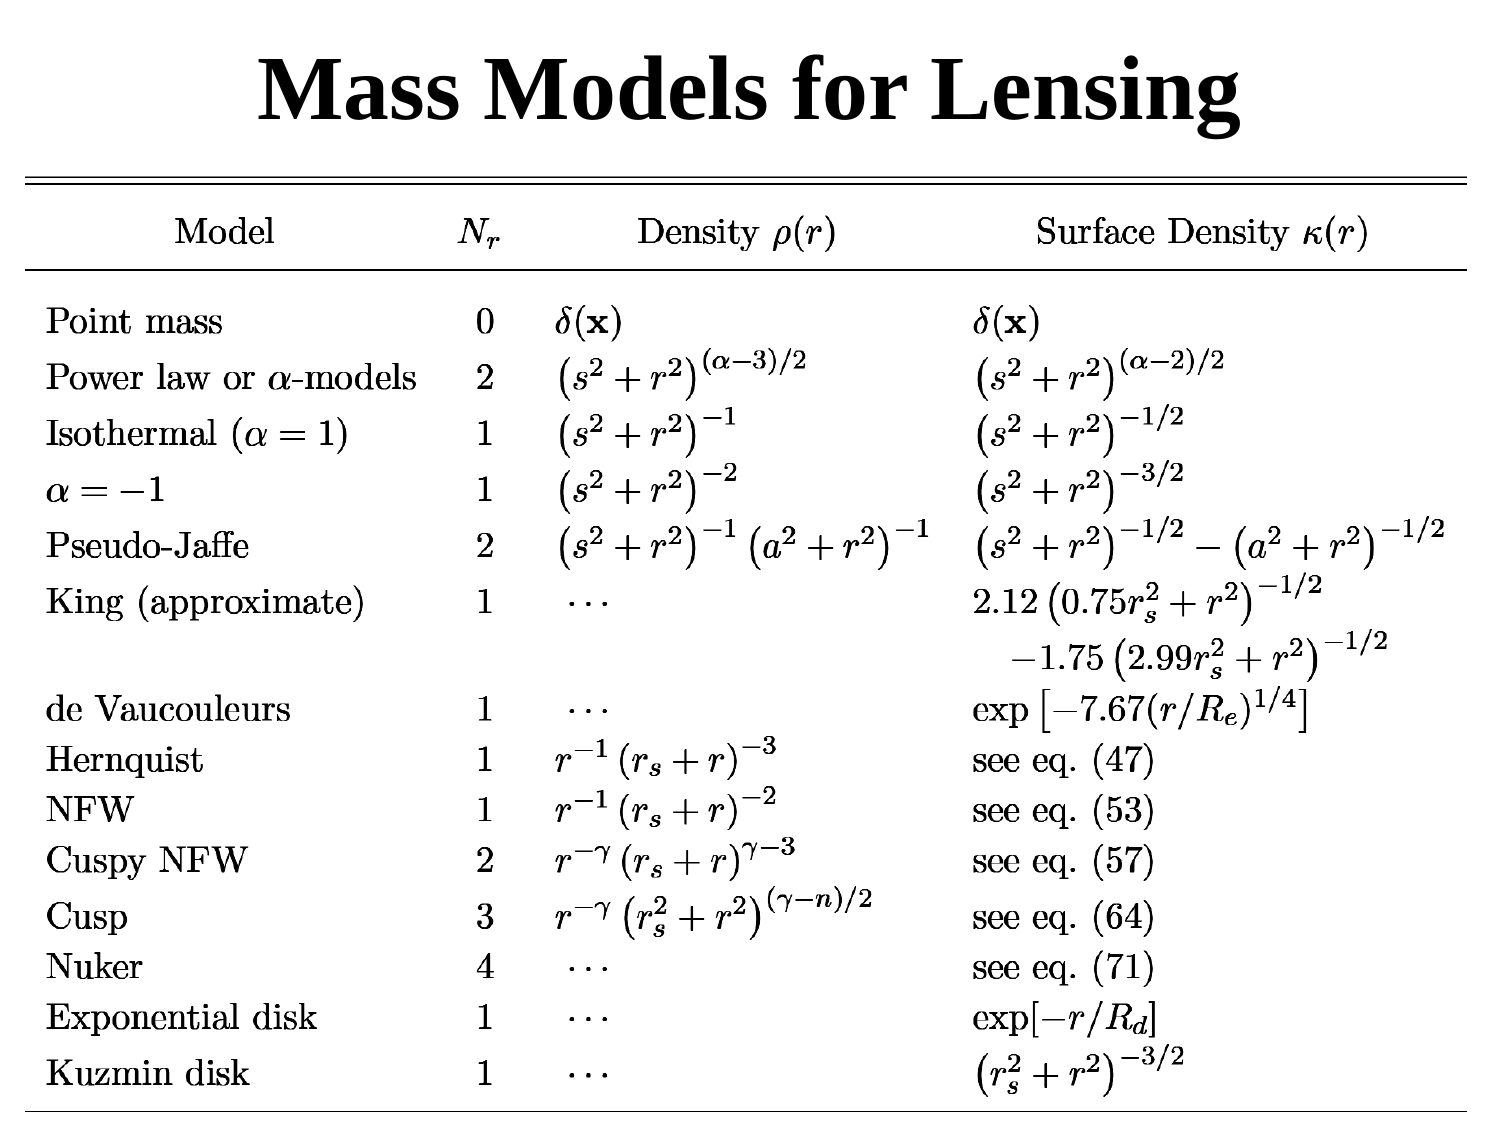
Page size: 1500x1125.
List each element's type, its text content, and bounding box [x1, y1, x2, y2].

title Mass Models for Lensing [75, 15, 1425, 150]
picture [12, 168, 1478, 1125]
